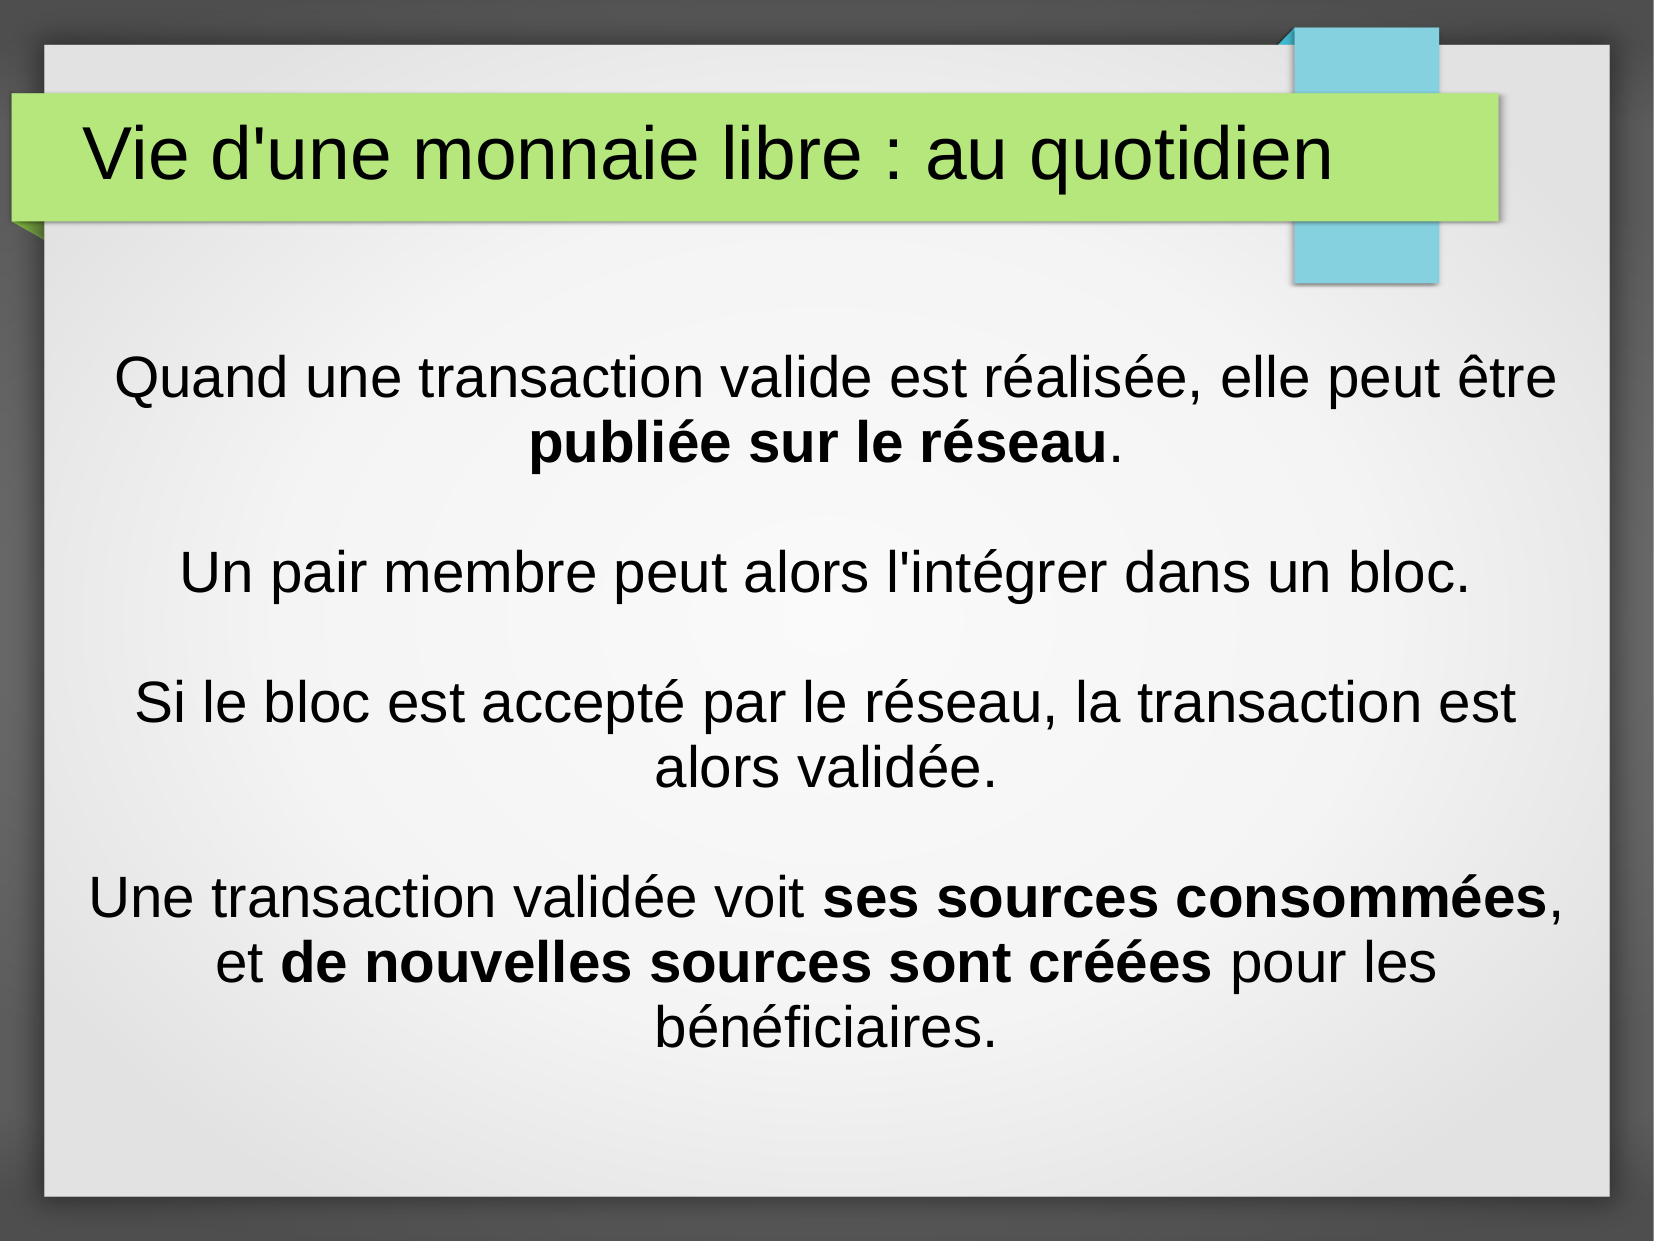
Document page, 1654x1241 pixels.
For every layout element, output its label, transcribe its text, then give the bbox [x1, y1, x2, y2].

title Vie d'une monnaie libre : au quotidien [82, 94, 1501, 213]
picture [0, 0, 1654, 1241]
subtitle Quand une transaction valide est réalisée, elle peut être publiée sur le réseau. Un pair membre peut alors l'intégrer dans un bloc. Si le bloc est accepté par le réseau, la transaction est alors validée. Une transaction validée voit ses sources consommées, et de nouvelles sources sont créées pour les bénéficiaires. [82, 295, 1571, 1111]
